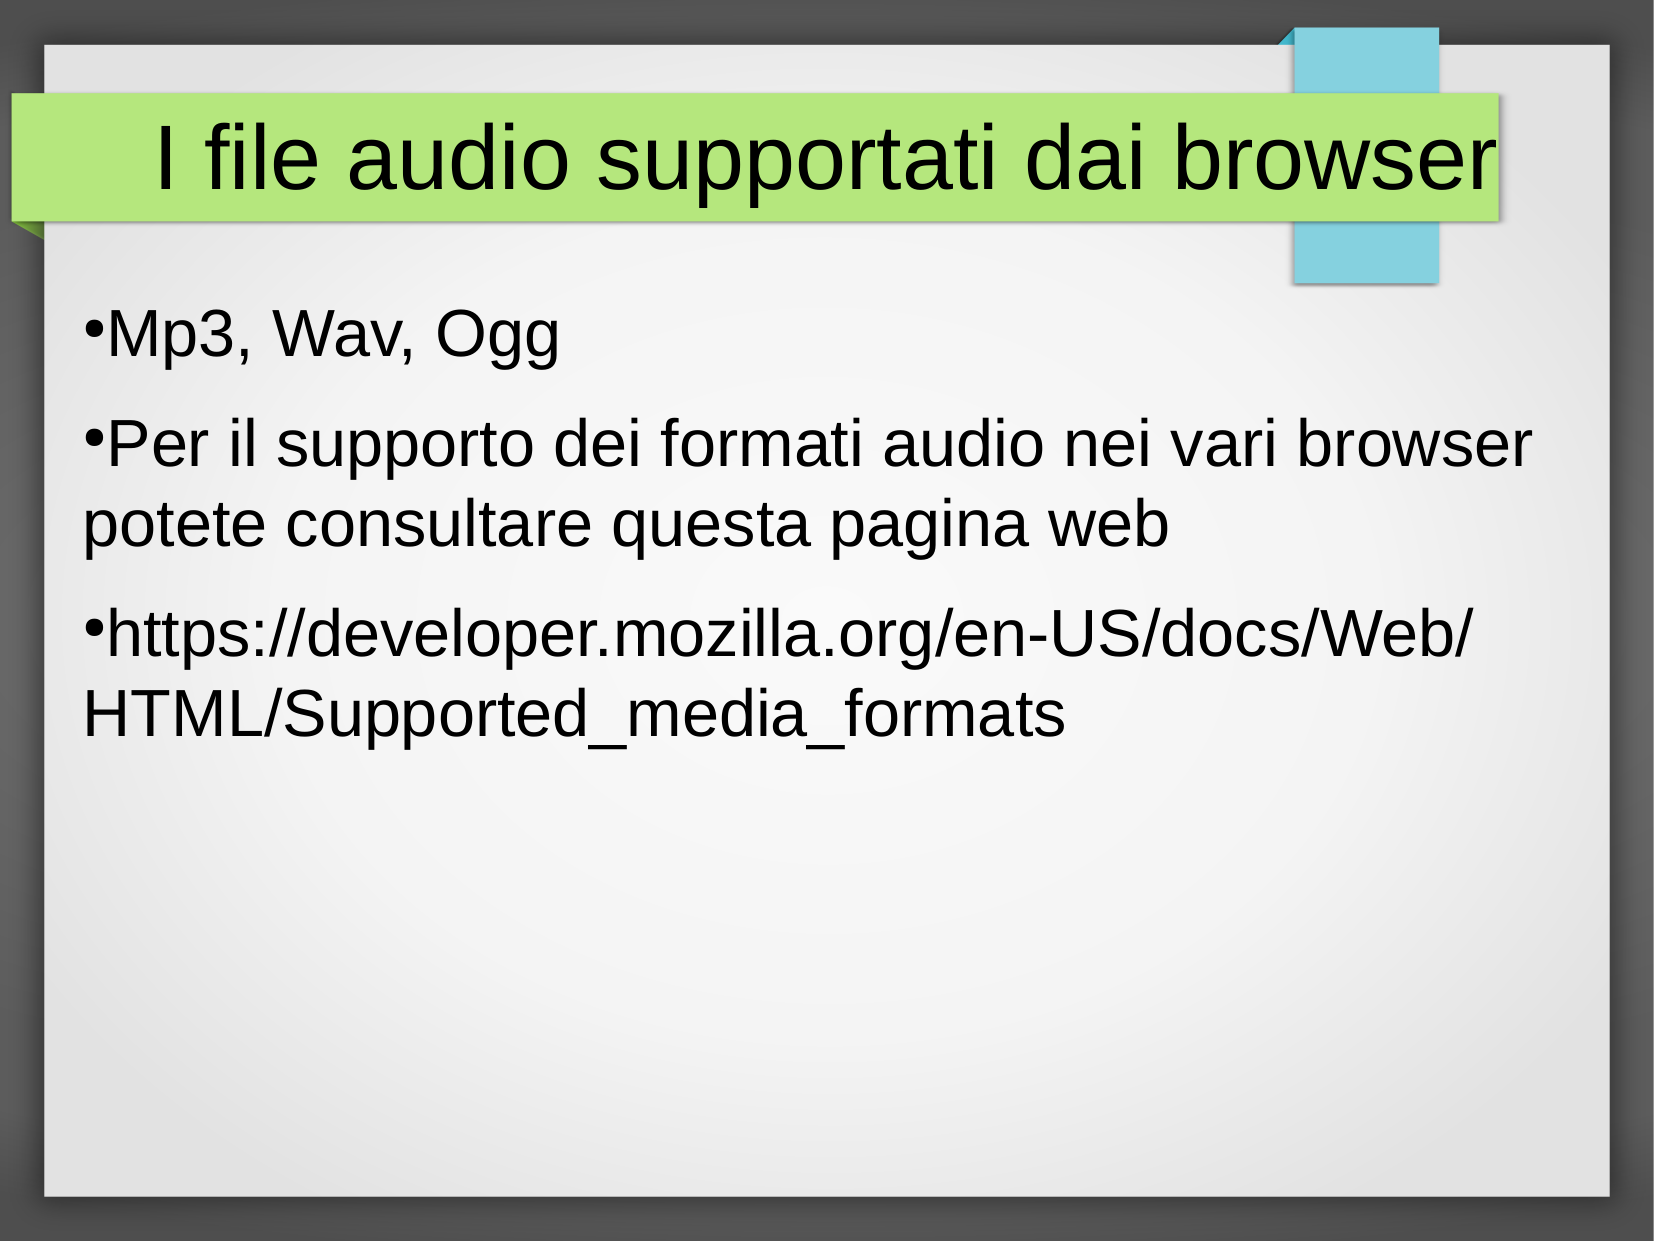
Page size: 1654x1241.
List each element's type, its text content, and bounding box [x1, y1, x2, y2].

list Mp3, Wav, Ogg Per il supporto dei formati audio nei vari browser potete consultare questa pagina web https://developer.mozilla.org/en-US/docs/Web/HTML/Supported_media_formats [82, 290, 1571, 1010]
picture [0, 0, 1654, 1241]
title I file audio supportati dai browser [82, 49, 1571, 257]
